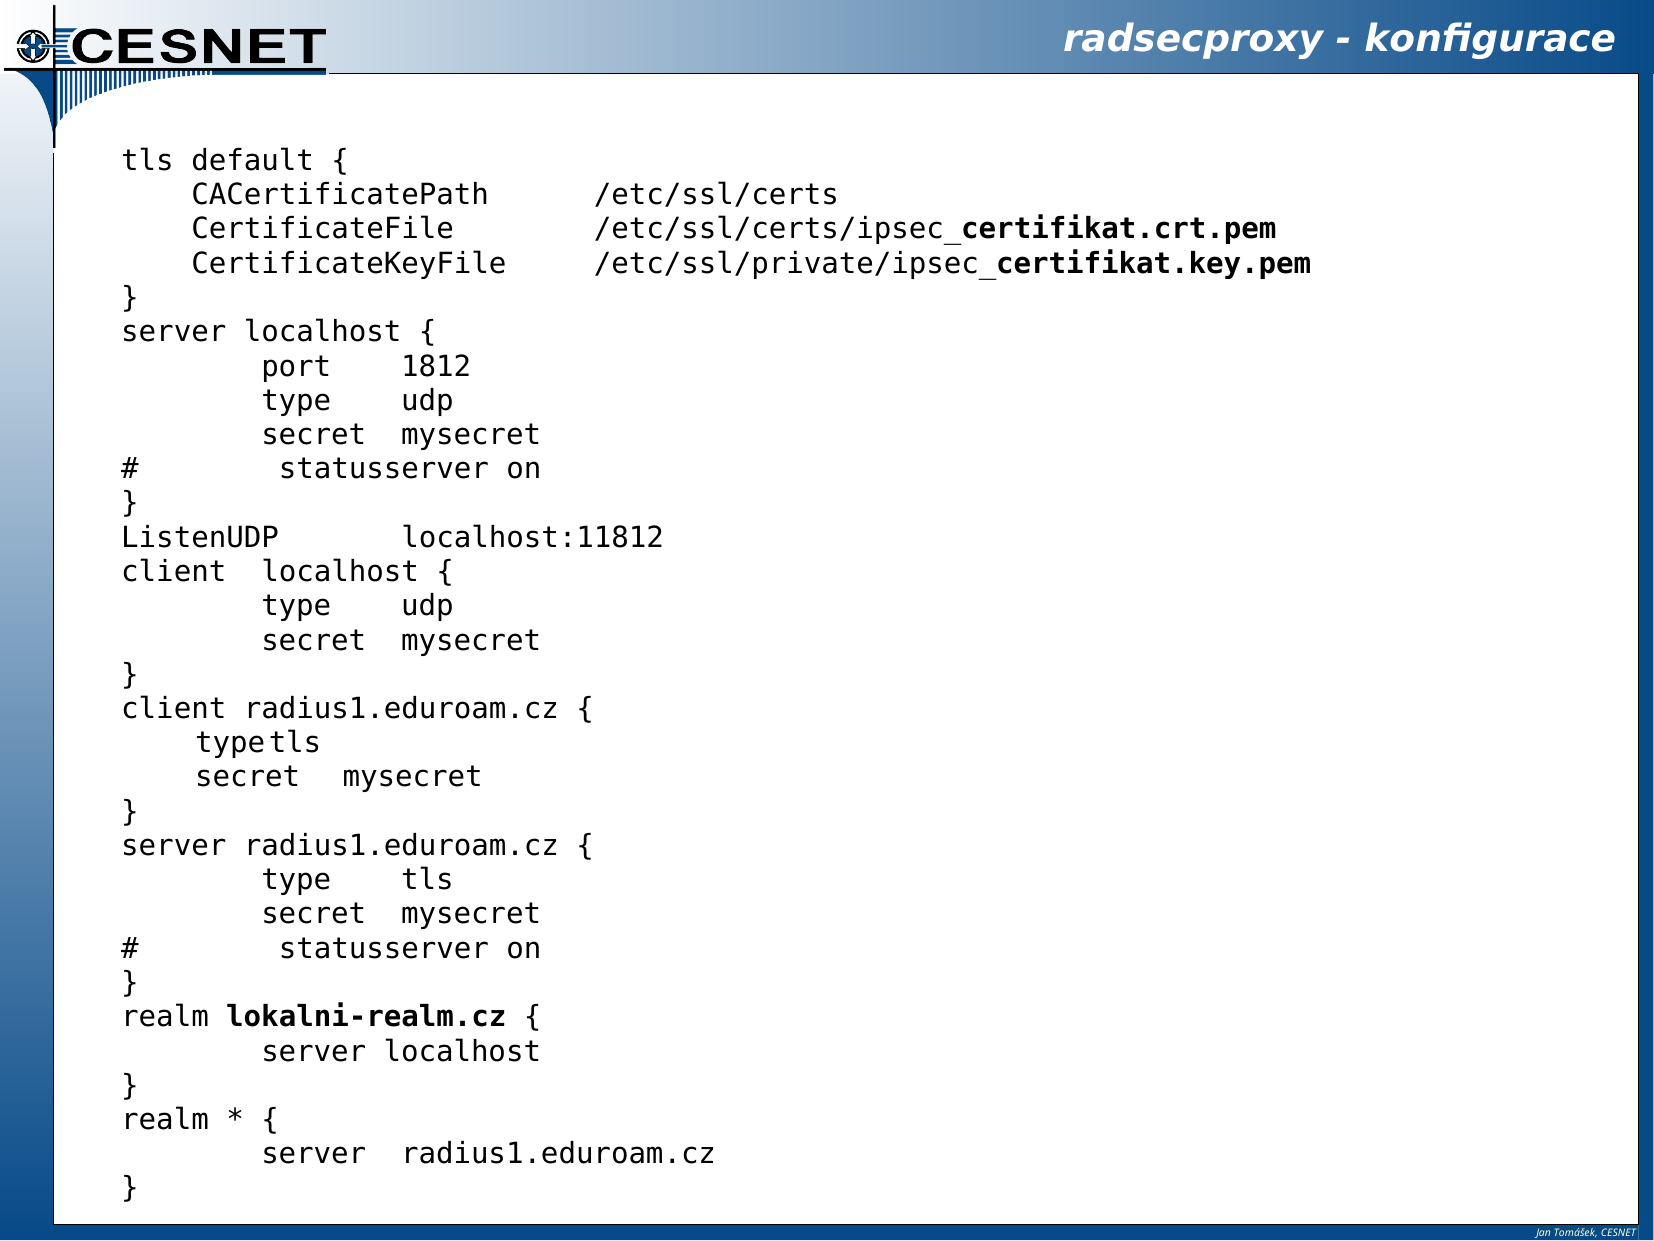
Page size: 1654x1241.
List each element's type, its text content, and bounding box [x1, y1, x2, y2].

picture [4, 5, 326, 148]
text_box [0, 0, 1654, 1241]
text_box tls default { CACertificatePath /etc/ssl/certs CertificateFile /etc/ssl/certs/ipsec_certifikat.crt.pem CertificateKeyFile /etc/ssl/private/ipsec_certifikat.key.pem } server localhost { port 1812 type udp secret mysecret # statusserver on } ListenUDP localhost:11812 client localhost { type udp secret mysecret } client radius1.eduroam.cz { type tls secret mysecret } server radius1.eduroam.cz { type tls secret mysecret # statusserver on } realm lokalni-realm.cz { server localhost } realm * { server radius1.eduroam.cz } [106, 135, 1327, 1241]
text_box Jan Tomášek, CESNET [1328, 1224, 1651, 1241]
text_box radsecproxy - konfigurace [352, 9, 1632, 68]
